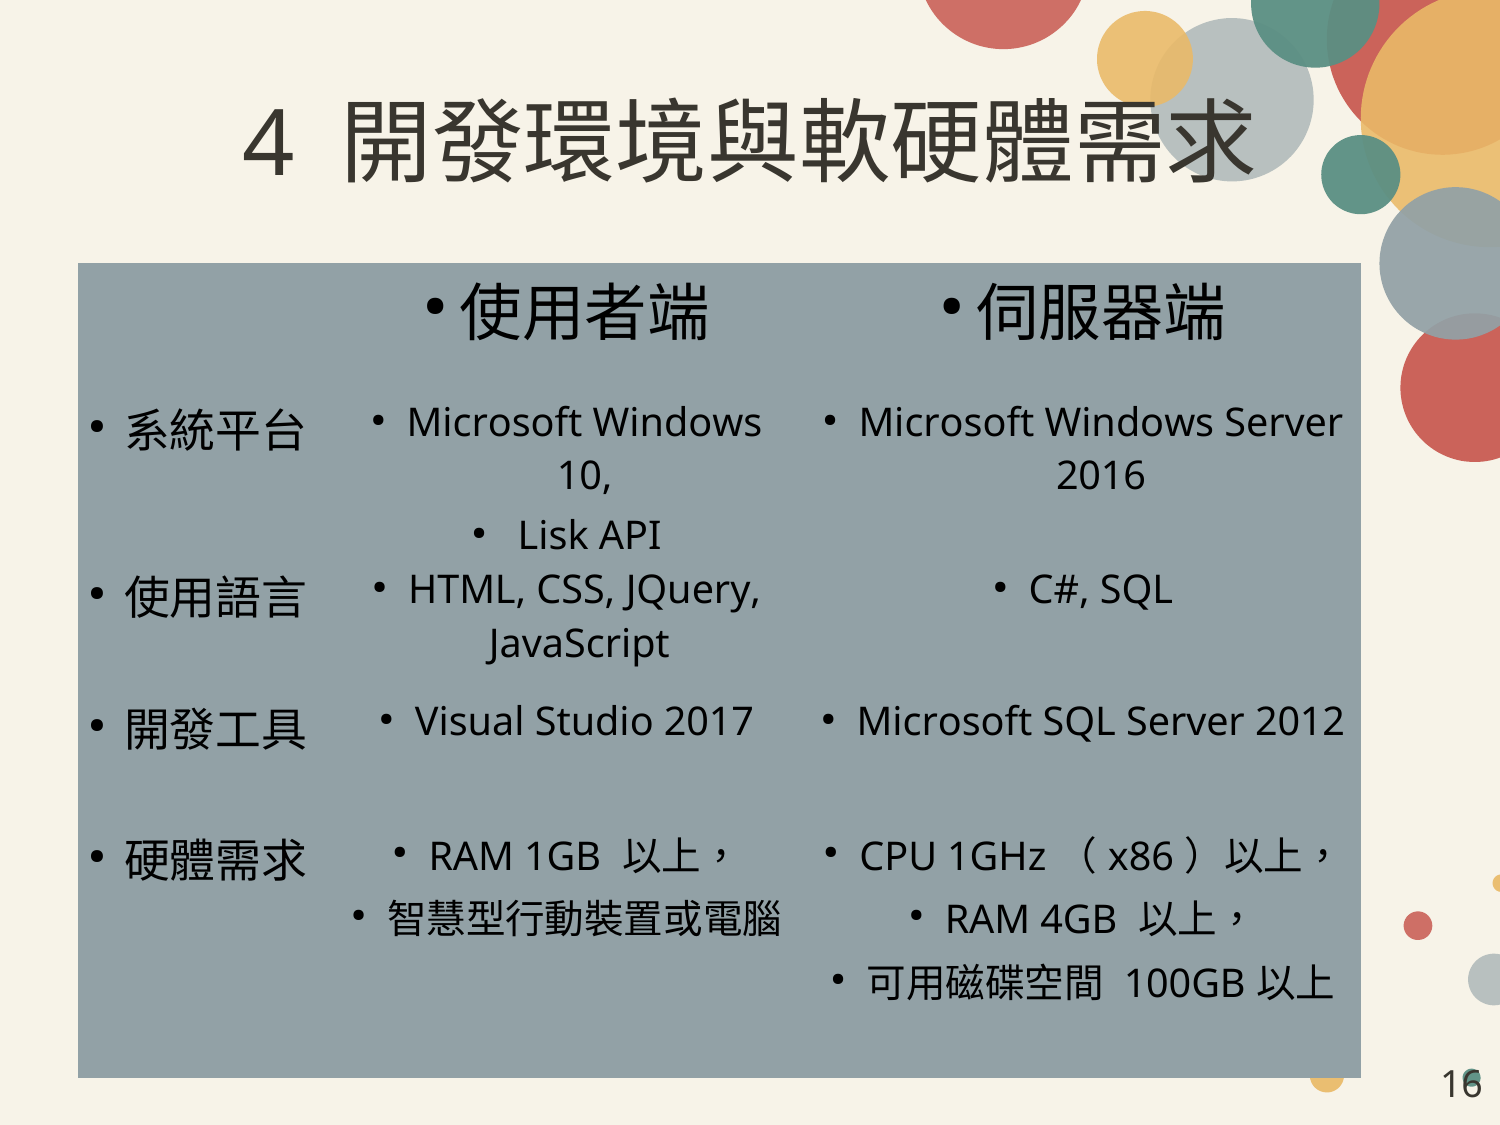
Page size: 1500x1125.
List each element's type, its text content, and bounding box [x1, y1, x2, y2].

table_cell Microsoft Windows Server 2016 [795, 394, 1361, 562]
text_box [1468, 953, 1500, 1006]
table_cell Microsoft Windows 10, Lisk API [328, 394, 795, 562]
table_cell RAM 1GB 以上， 智慧型行動裝置或電腦 [328, 825, 795, 1078]
text_box [1099, 0, 1500, 462]
table_cell C#, SQL [795, 562, 1361, 693]
text_box [1310, 1078, 1344, 1093]
table_cell 硬體需求 [78, 825, 328, 1078]
table_cell 系統平台 [78, 394, 328, 562]
text_box [1492, 874, 1500, 892]
table_header 伺服器端 [795, 263, 1361, 394]
text_box [925, 0, 1081, 45]
table_header 使用者端 [328, 263, 795, 394]
table_cell 使用語言 [78, 562, 328, 693]
table_cell HTML, CSS, JQuery, JavaScript [328, 562, 795, 693]
table_cell CPU 1GHz（x86）以上， RAM 4GB 以上， 可用磁碟空間 100GB以上 [795, 825, 1361, 1078]
table_cell 開發工具 [78, 693, 328, 825]
title 4 開發環境與軟硬體需求 [75, 45, 1426, 233]
text_box [1403, 911, 1433, 940]
table_cell Visual Studio 2017 [328, 693, 795, 825]
table_header [78, 263, 328, 394]
text_box 16 [1425, 1052, 1500, 1113]
table_cell Microsoft SQL Server 2012 [795, 693, 1361, 825]
